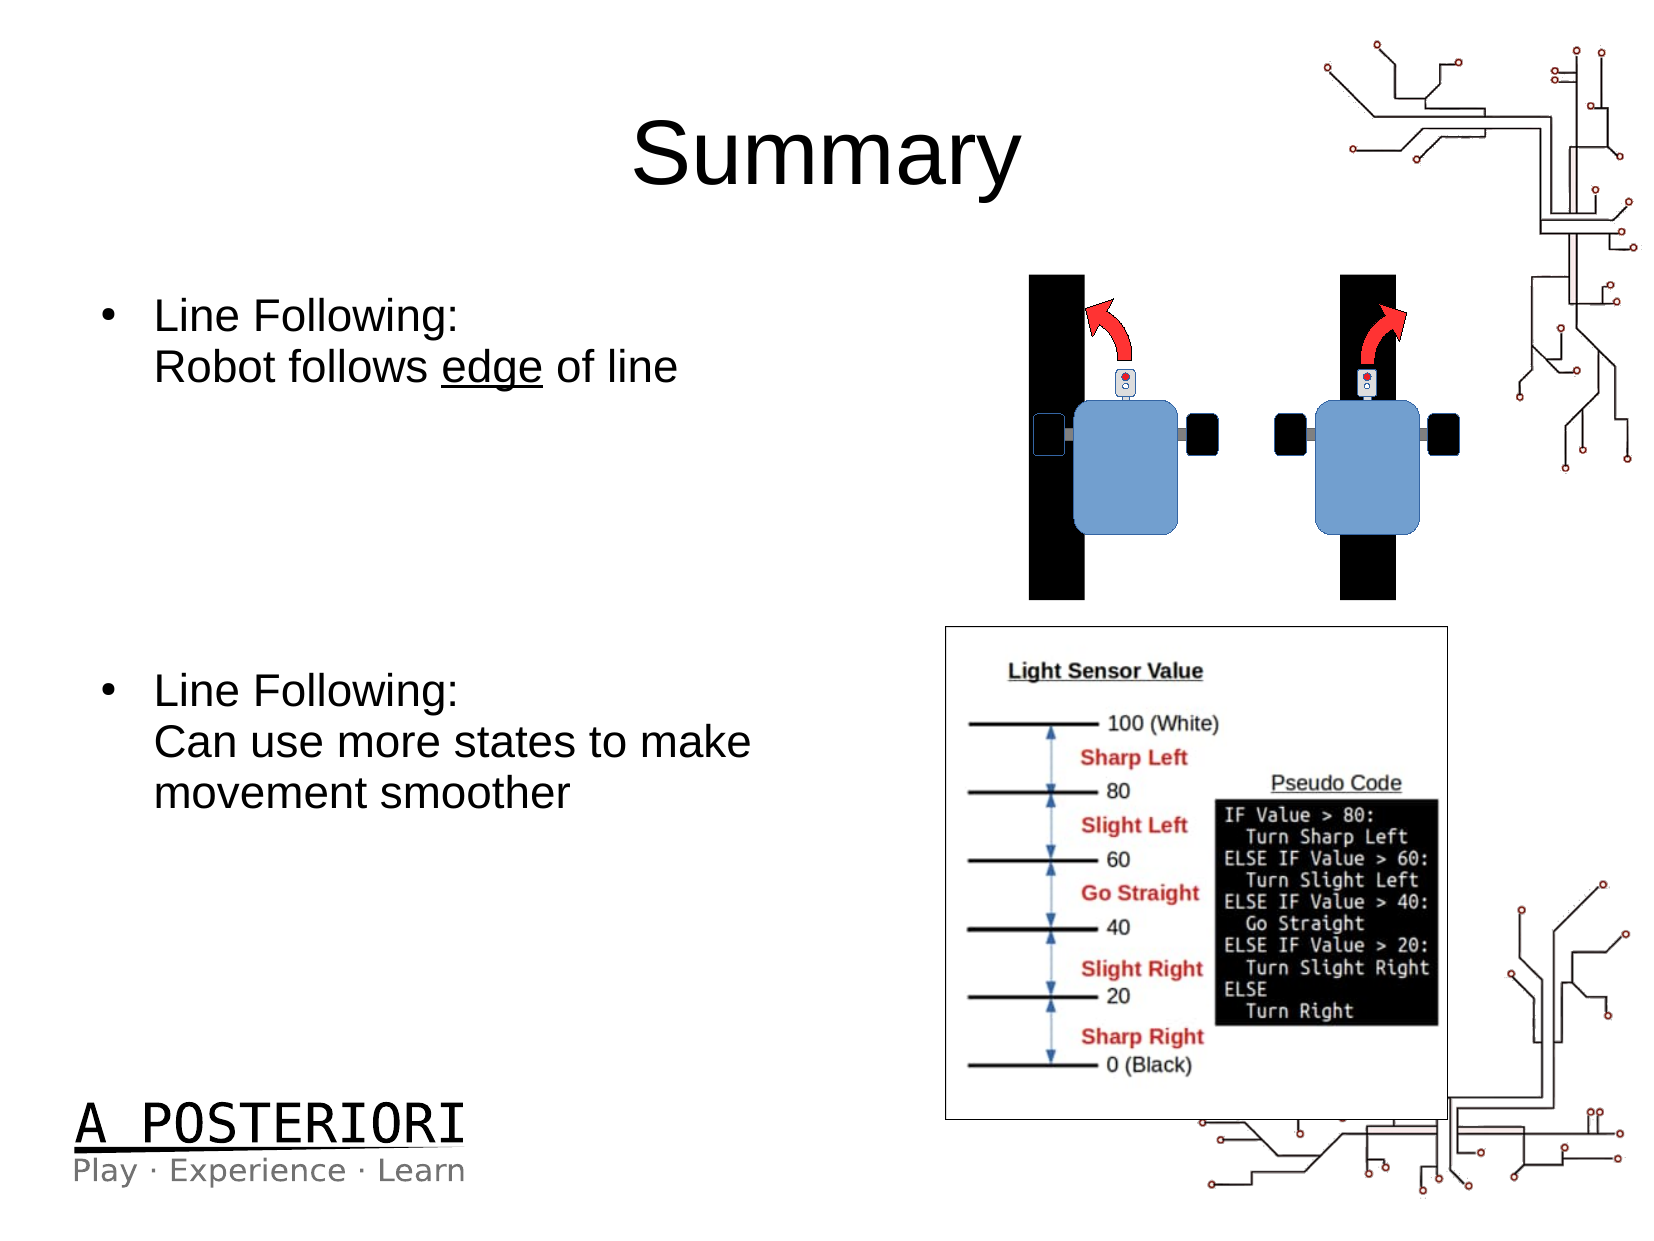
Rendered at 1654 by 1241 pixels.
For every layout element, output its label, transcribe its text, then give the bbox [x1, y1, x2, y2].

list Line Following: Robot follows edge of line Line Following: Can use more states to make movement smoother [82, 290, 871, 1010]
text_box [1274, 274, 1460, 601]
picture [1305, 441, 1315, 495]
picture [1305, 35, 1643, 495]
picture [945, 626, 1635, 1200]
title Summary [82, 49, 1571, 257]
text_box [1028, 274, 1219, 601]
